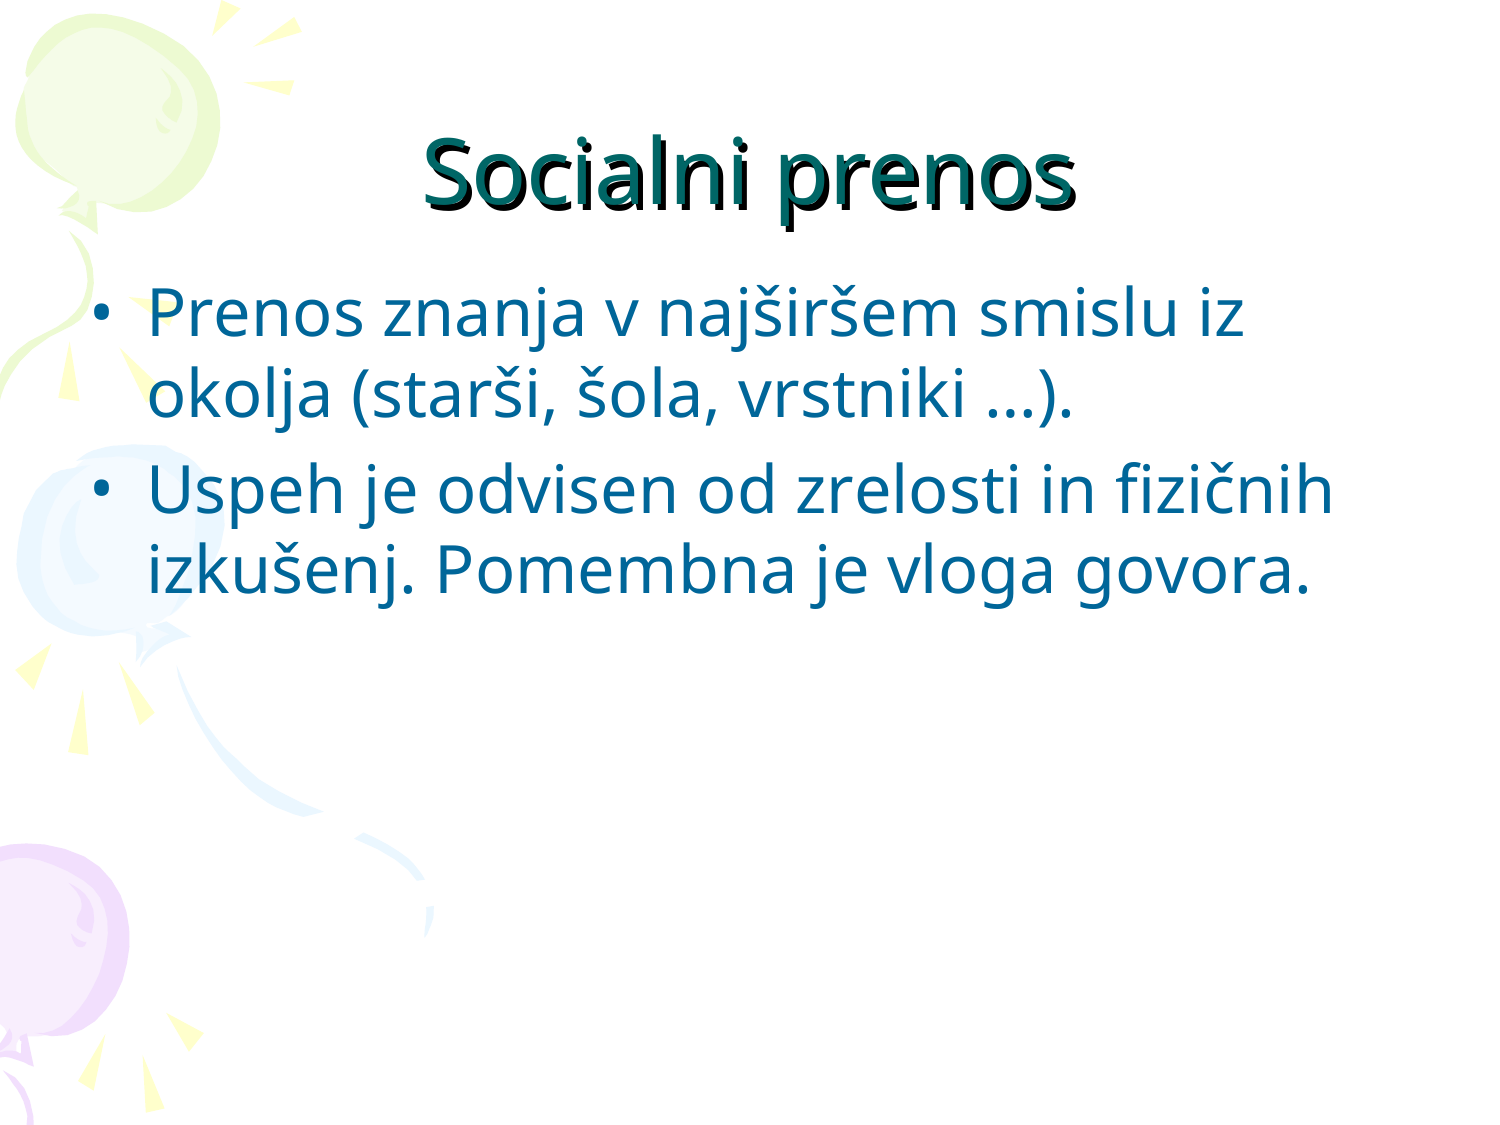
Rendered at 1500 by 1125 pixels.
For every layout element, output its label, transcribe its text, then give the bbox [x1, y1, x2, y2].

title Socialni prenos [72, 16, 1426, 233]
list Prenos znanja v najširšem smislu iz okolja (starši, šola, vrstniki …). Uspeh je odvisen od zrelosti in fizičnih izkušenj. Pomembna je vloga govora. [75, 262, 1426, 994]
